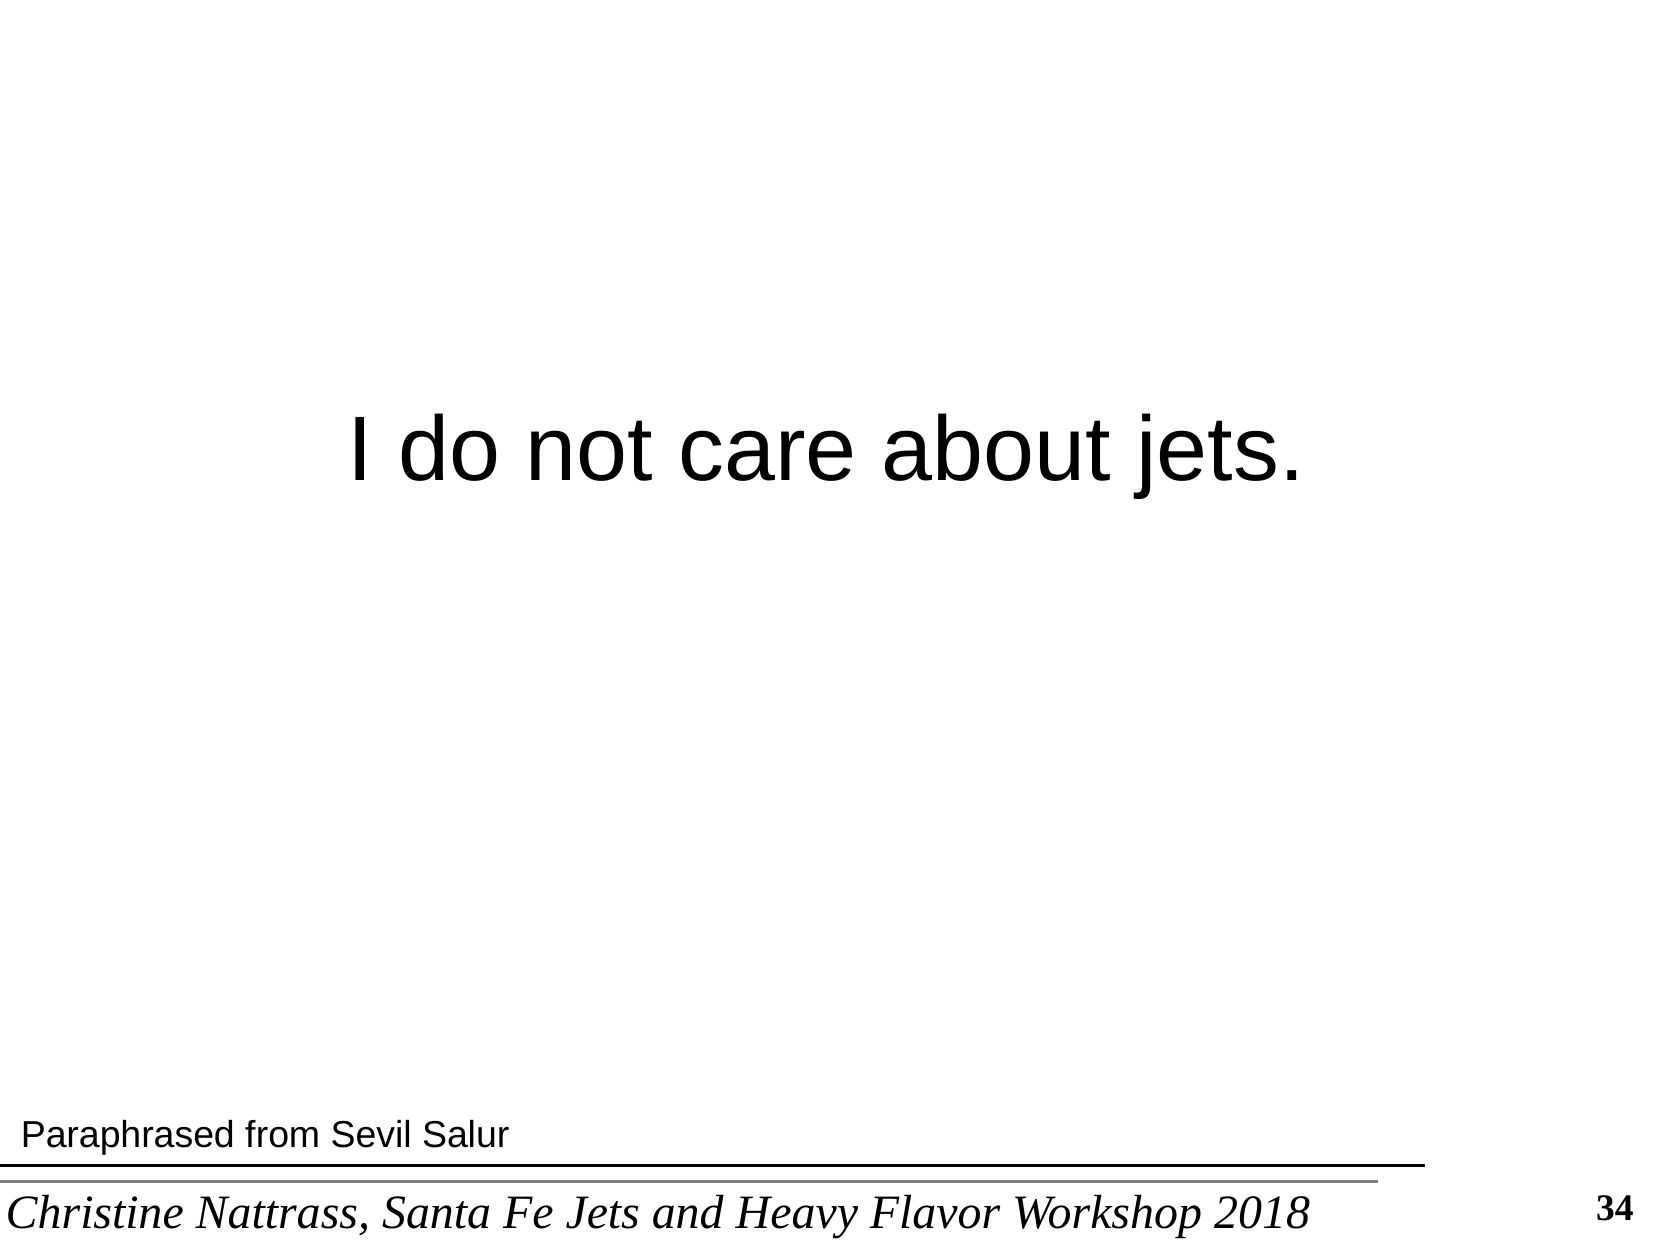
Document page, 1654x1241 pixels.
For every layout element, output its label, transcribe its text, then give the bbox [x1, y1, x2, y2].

title I do not care about jets. [82, 344, 1571, 552]
text_box Paraphrased from Sevil Salur [6, 1106, 1238, 1164]
